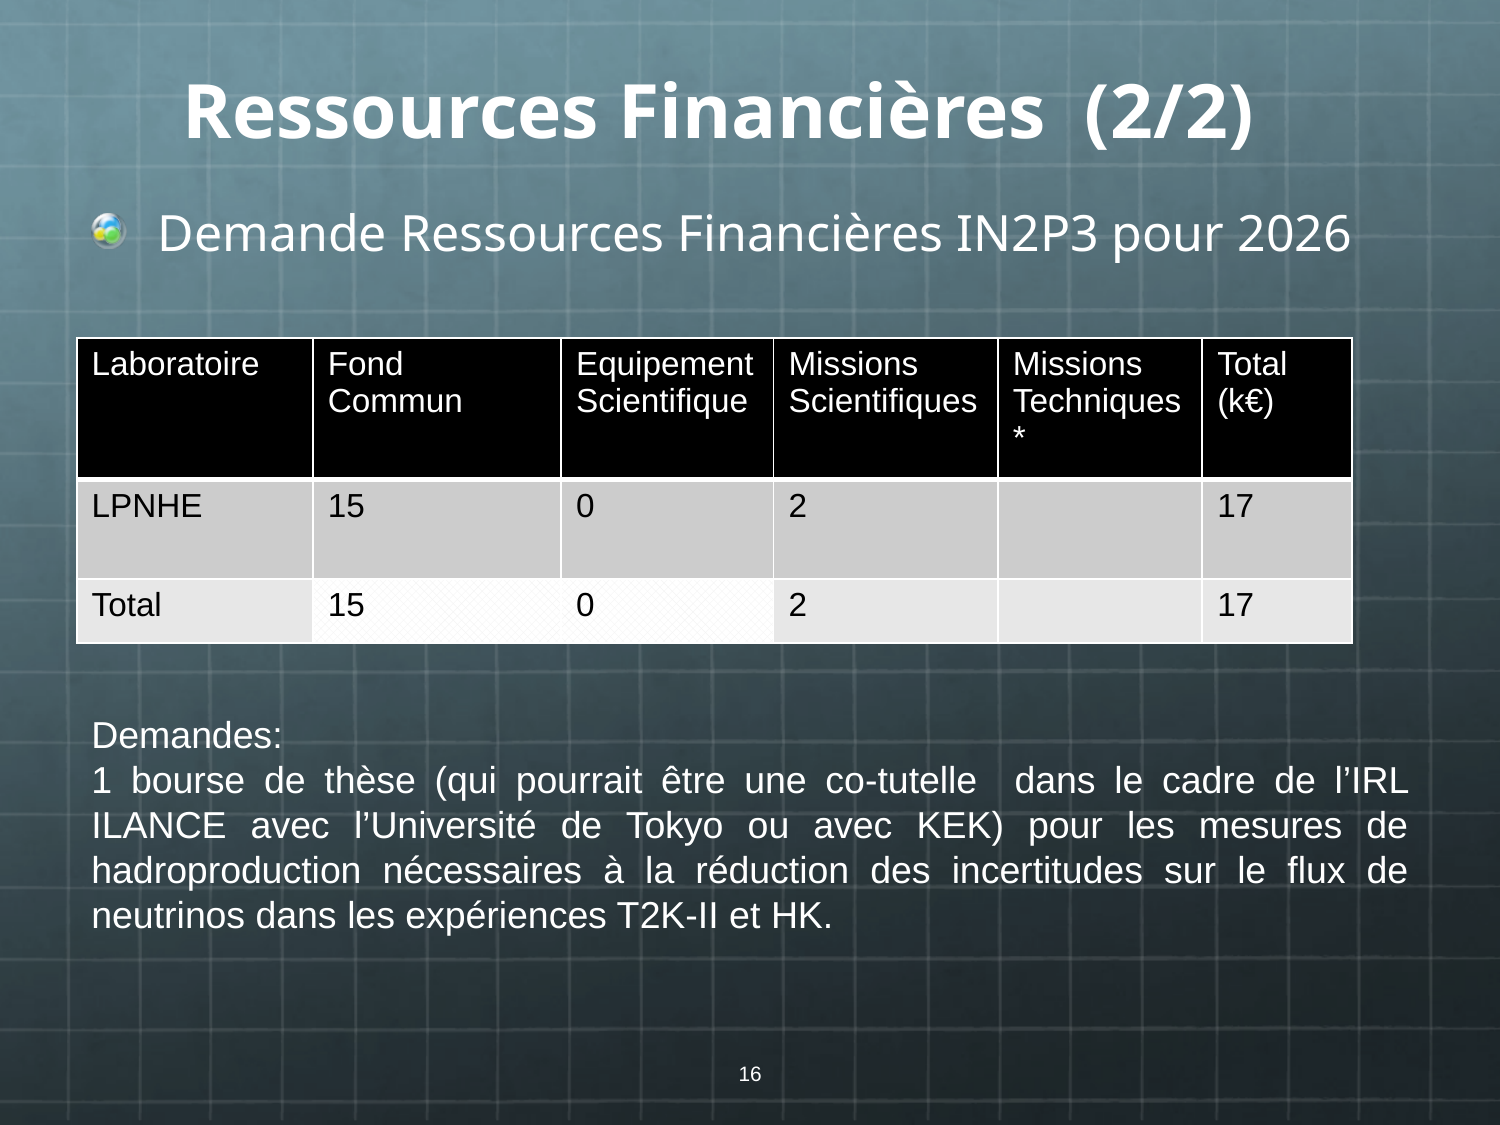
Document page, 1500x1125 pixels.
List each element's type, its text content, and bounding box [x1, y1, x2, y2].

picture [0, 0, 1500, 1125]
text_box Demande Ressources Financières IN2P3 pour 2026 * Définies comme missions effectuées par personnel technique Demandes: 1 bourse de thèse (qui pourrait être une co-tutelle dans le cadre de l’IRL ILANCE avec l’Université de Tokyo ou avec KEK) pour les mesures de hadroproduction nécessaires à la réduction des incertitudes sur le flux de neutrinos dans les expériences T2K-II et HK. [76, 148, 1424, 964]
table_cell LPNHE [78, 482, 312, 578]
table_cell 17 [1203, 580, 1351, 642]
table_header Fond Commun [314, 339, 560, 477]
table_header Total (k€) [1203, 339, 1351, 477]
table_cell 15 [314, 482, 560, 578]
table_cell 15 [314, 580, 560, 642]
table_cell [999, 580, 1201, 642]
table_cell 2 [774, 482, 997, 578]
table_cell 0 [562, 482, 773, 578]
table_cell 2 [774, 580, 997, 642]
table_header Equipement Scientifique [562, 339, 773, 477]
table_cell 17 [1203, 482, 1351, 578]
text_box <number> [687, 1042, 813, 1103]
text_box Ressources Financières (2/2) [53, 32, 1403, 185]
table_cell [999, 482, 1201, 578]
table_header Missions Techniques* [999, 339, 1201, 477]
table_header Laboratoire [78, 339, 312, 477]
table_cell 0 [562, 580, 773, 642]
table_header Missions Scientifiques [774, 339, 997, 477]
table_cell Total [78, 580, 312, 642]
